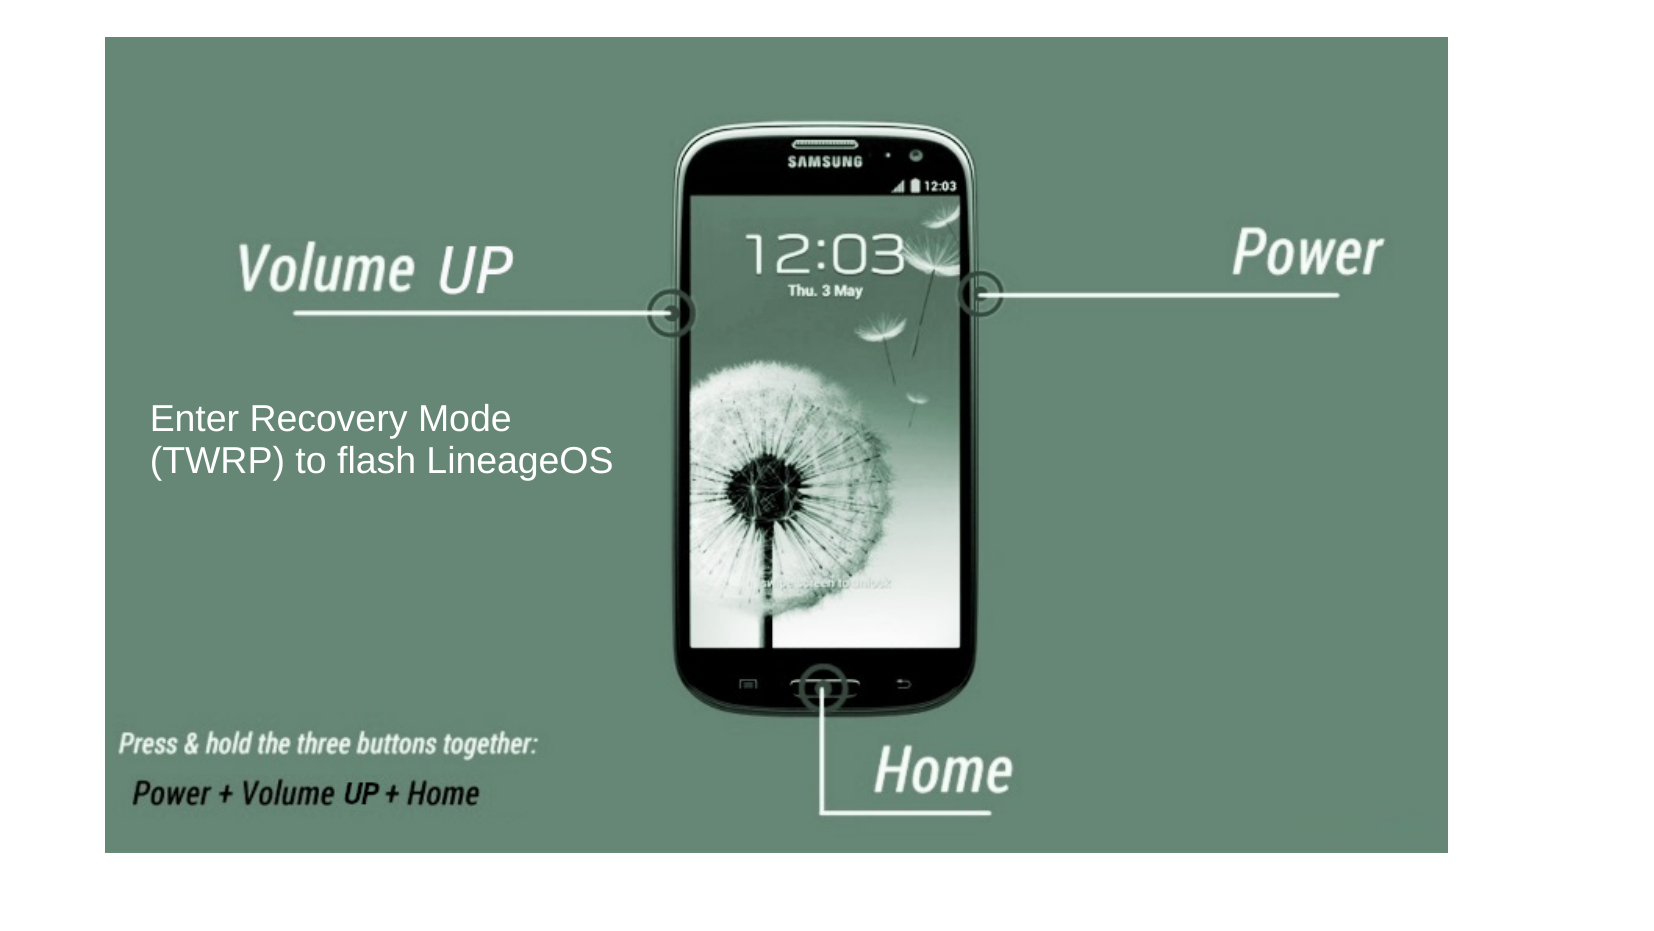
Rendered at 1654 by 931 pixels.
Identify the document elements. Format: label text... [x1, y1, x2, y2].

picture [105, 37, 1448, 853]
text_box Enter Recovery Mode (TWRP) to flash LineageOS [135, 390, 631, 531]
